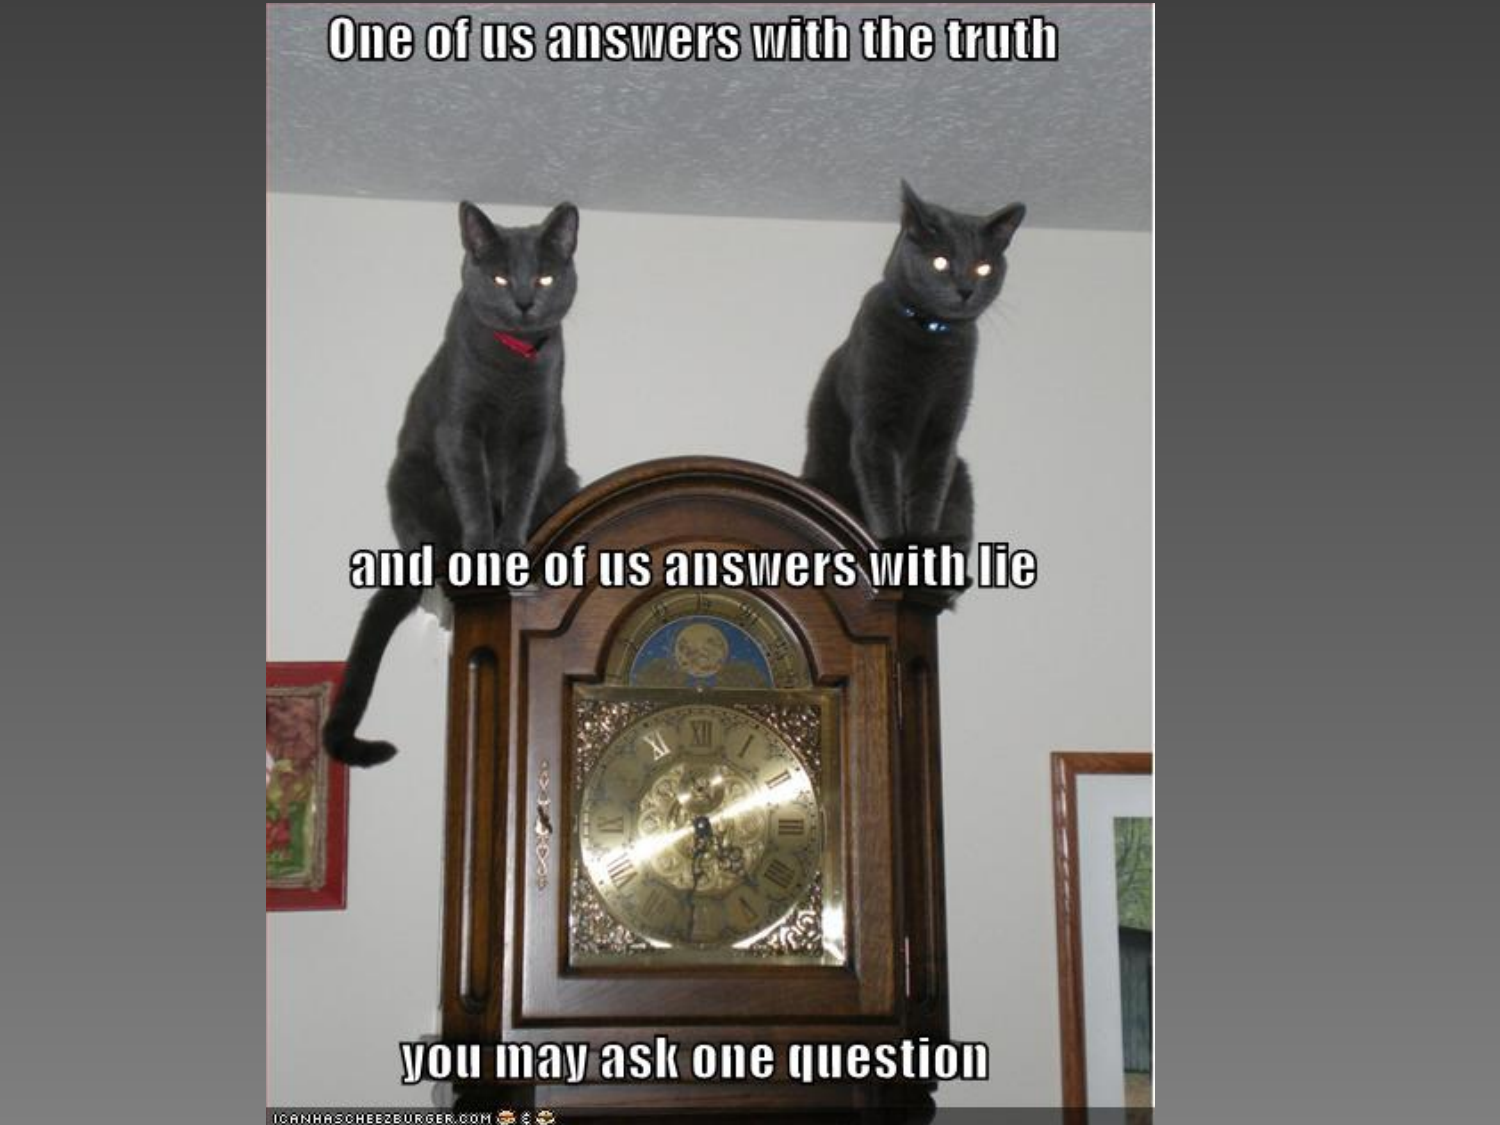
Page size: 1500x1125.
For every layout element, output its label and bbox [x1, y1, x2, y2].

picture [266, 3, 1155, 1125]
